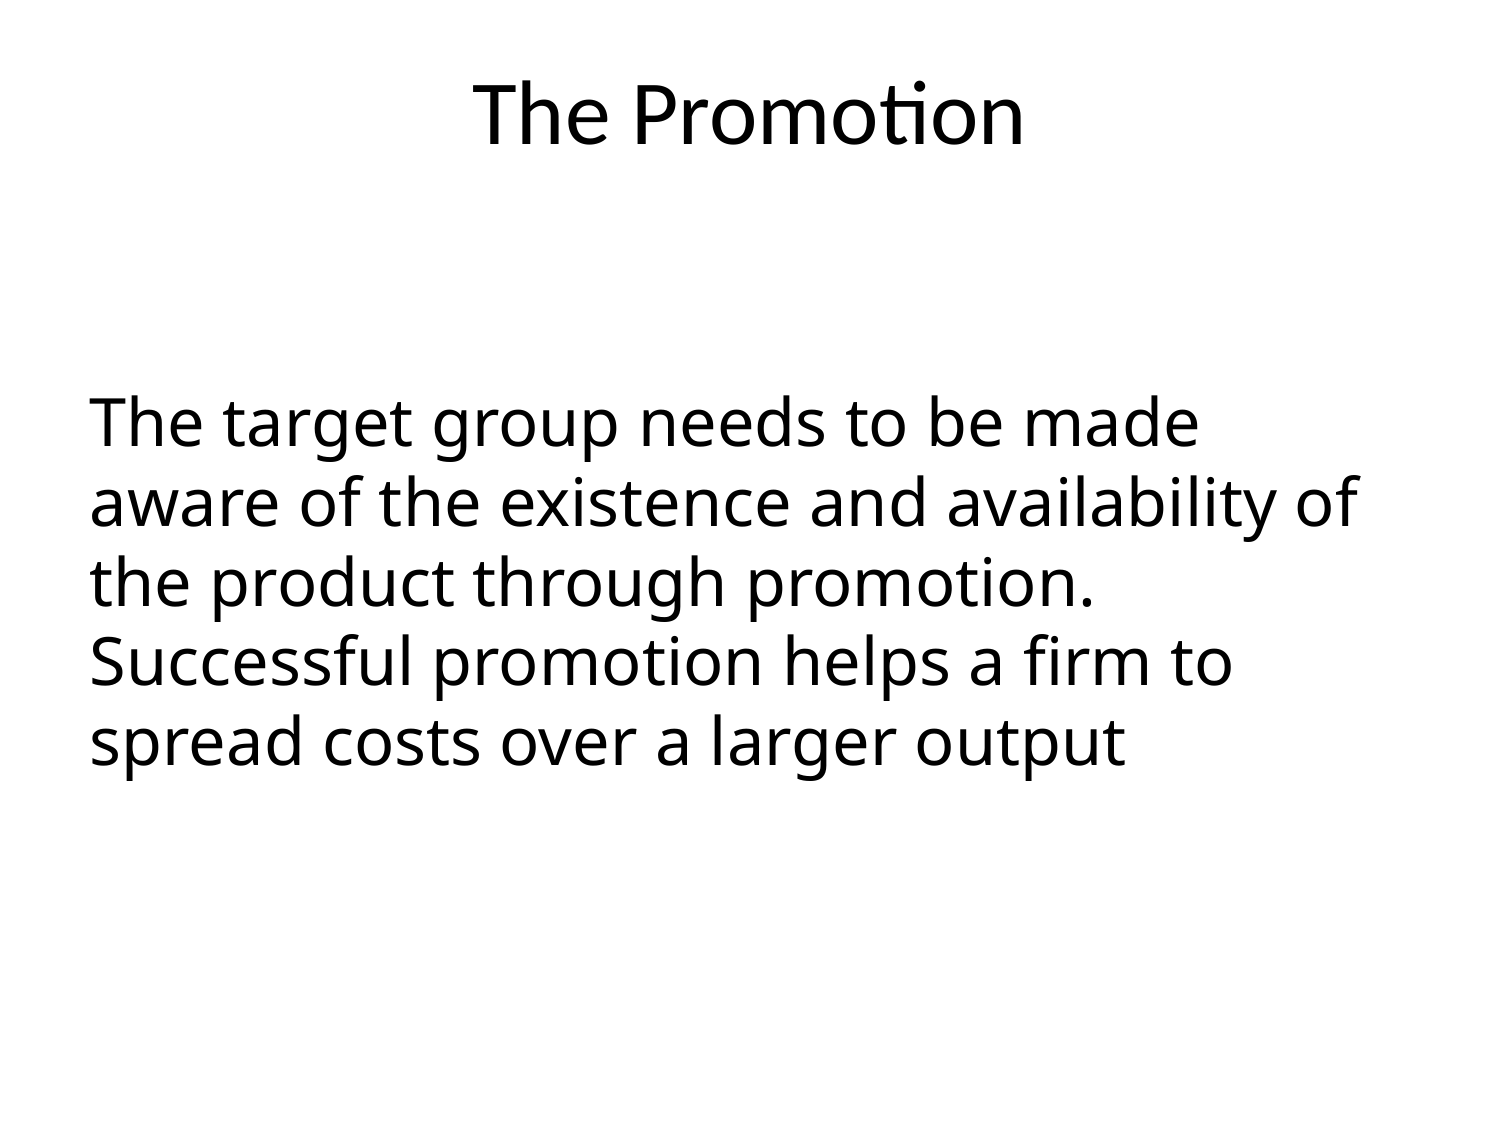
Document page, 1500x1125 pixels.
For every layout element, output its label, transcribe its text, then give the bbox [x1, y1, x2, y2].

title The Promotion [75, 45, 1425, 233]
list The target group needs to be made aware of the existence and availability of the product through promotion. Successful promotion helps a firm to spread costs over a larger output [75, 262, 1425, 1005]
